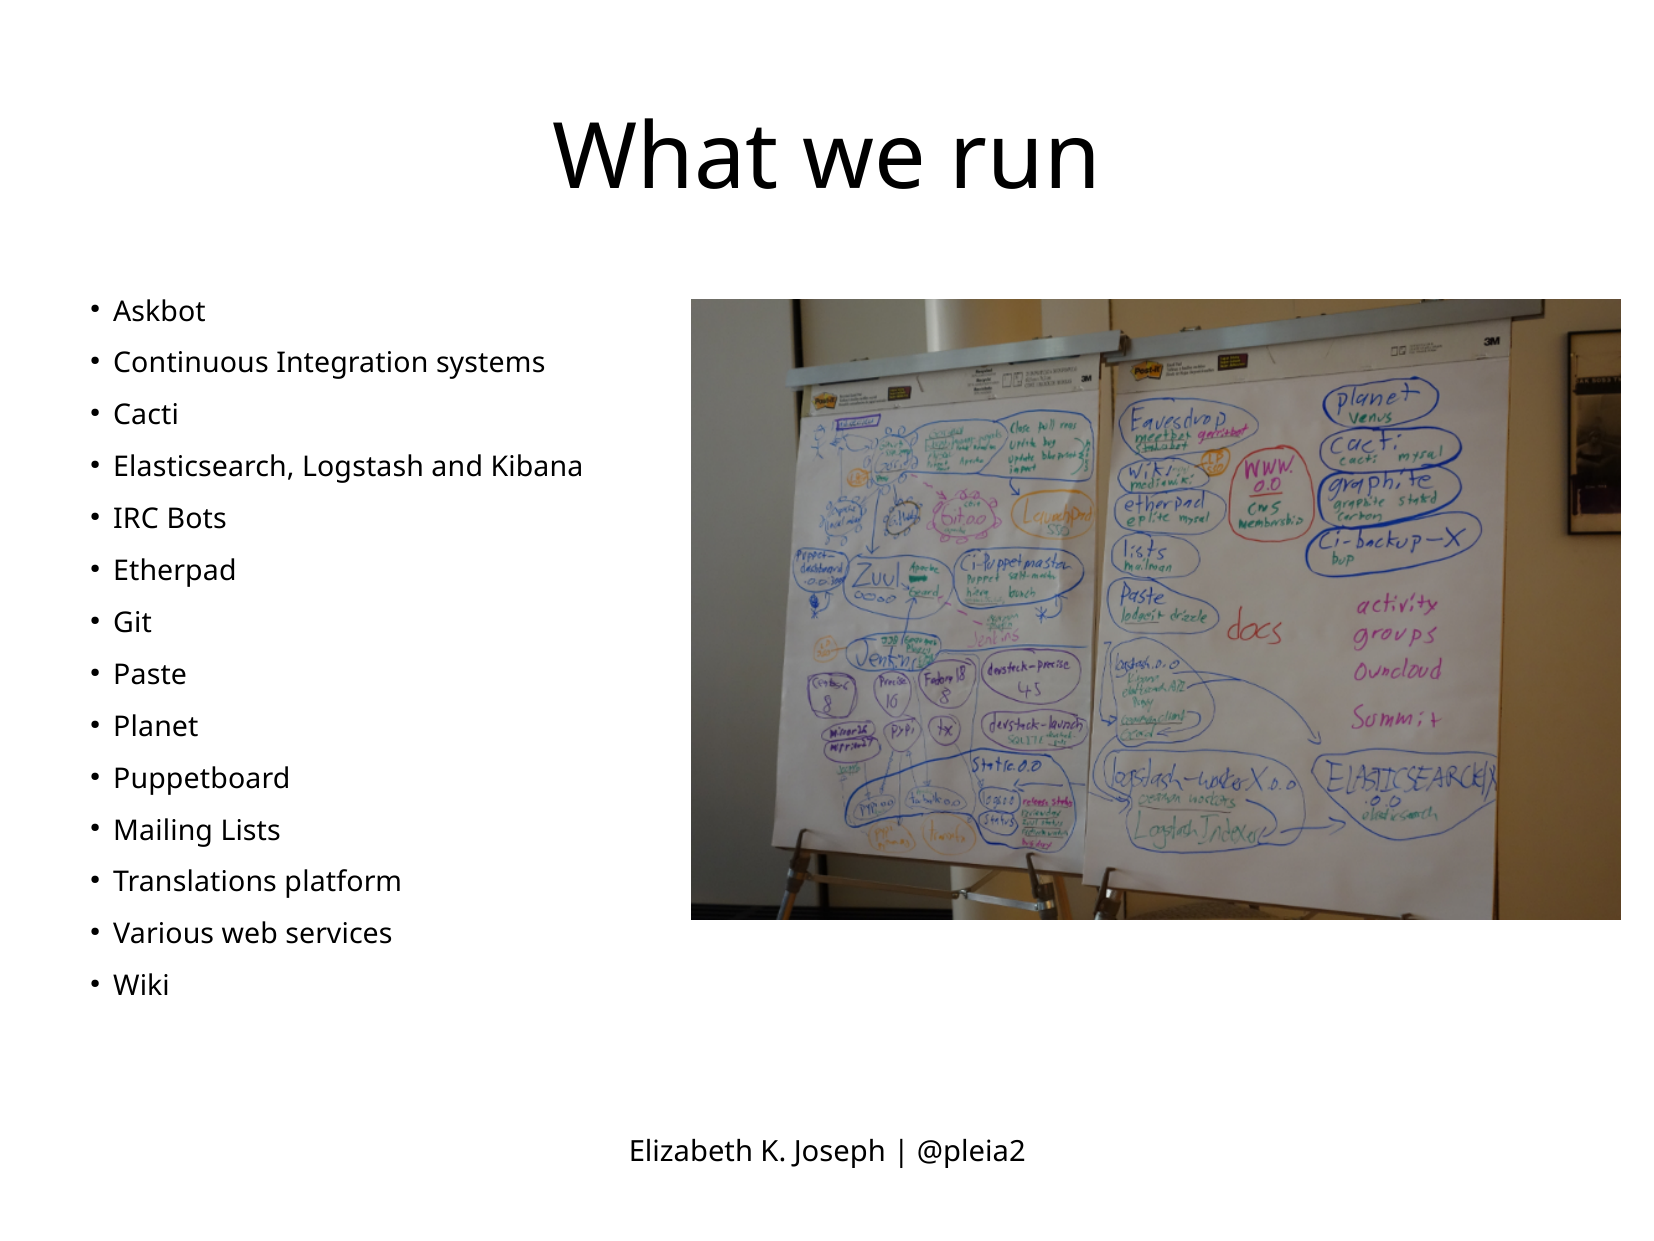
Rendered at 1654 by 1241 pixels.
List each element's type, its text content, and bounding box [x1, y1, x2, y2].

list Askbot Continuous Integration systems Cacti Elasticsearch, Logstash and Kibana IRC Bots Etherpad Git Paste Planet Puppetboard Mailing Lists Translations platform Various web services Wiki [82, 290, 1571, 1010]
title What we run [82, 49, 1571, 257]
picture [691, 299, 1621, 920]
